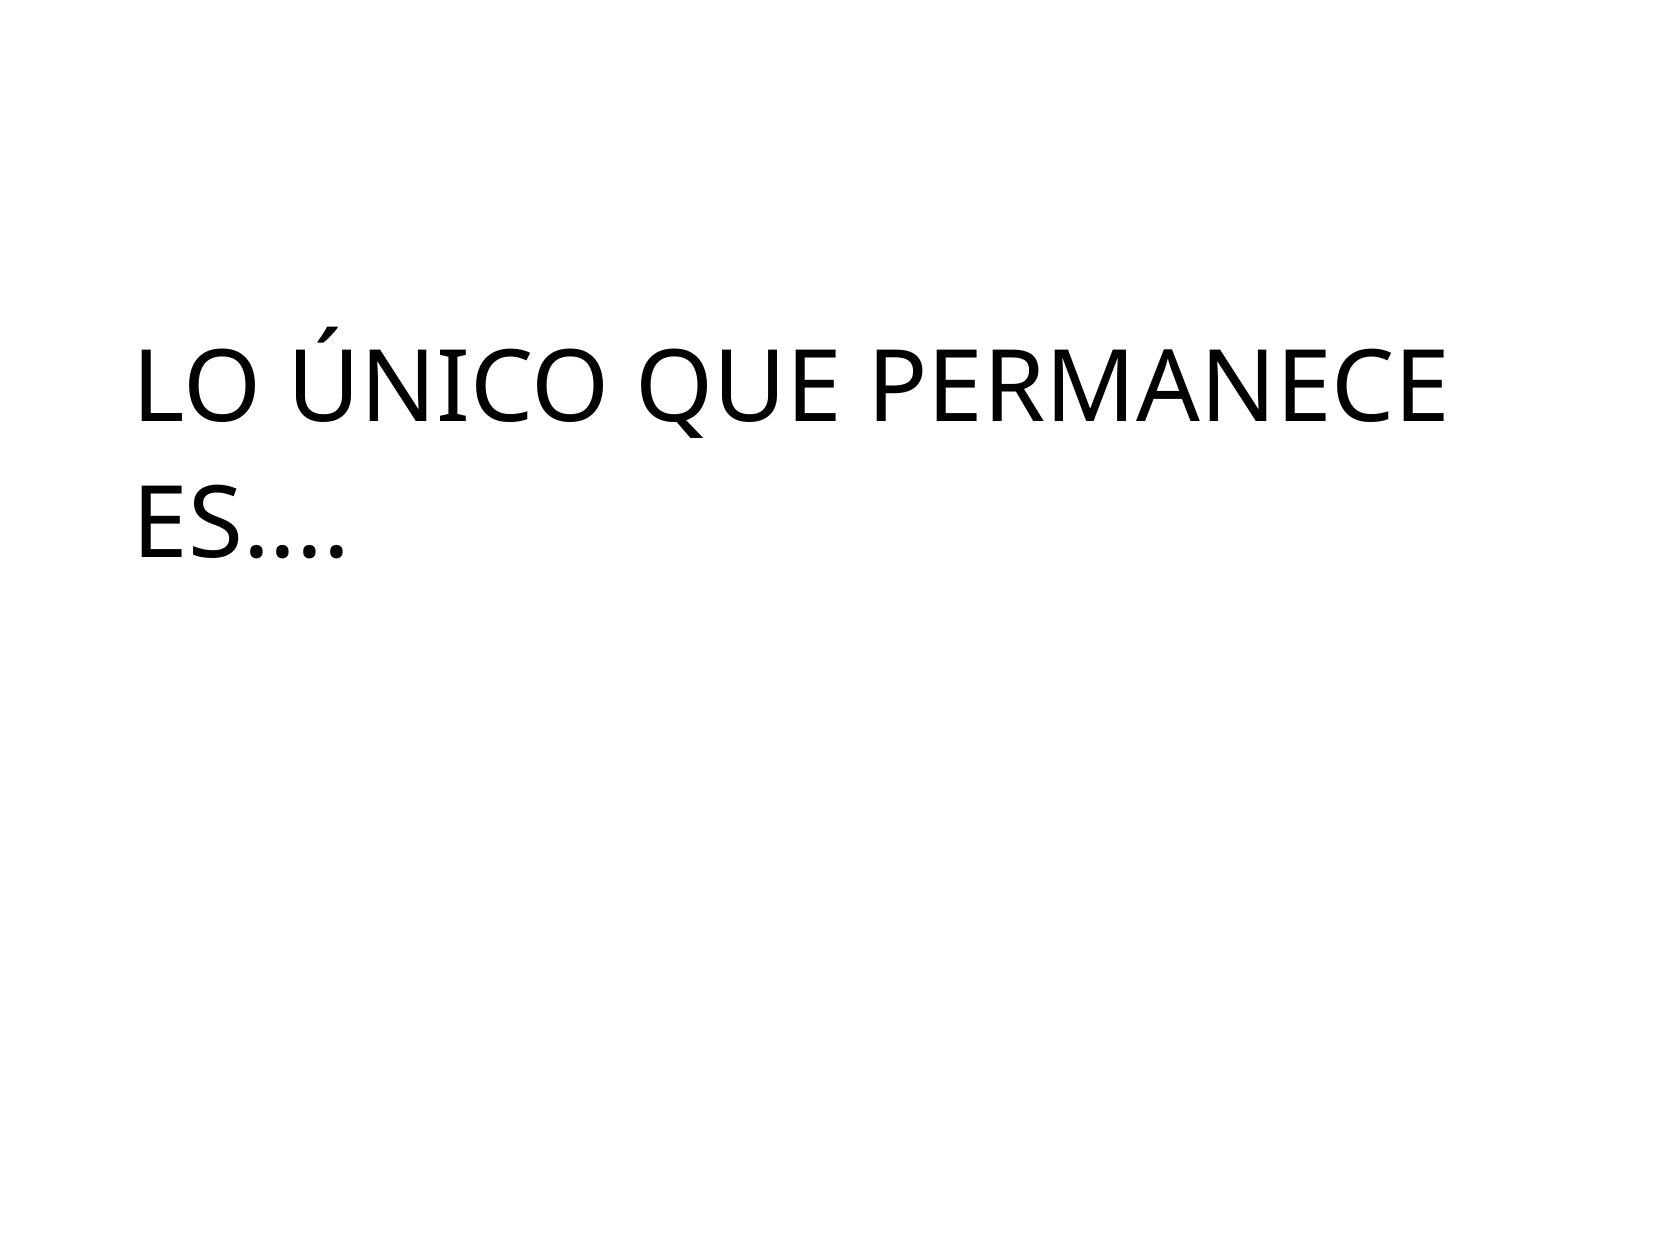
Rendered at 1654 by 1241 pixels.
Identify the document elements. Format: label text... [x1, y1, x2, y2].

text_box LO ÚNICO QUE PERMANECE ES.... [118, 307, 1571, 507]
